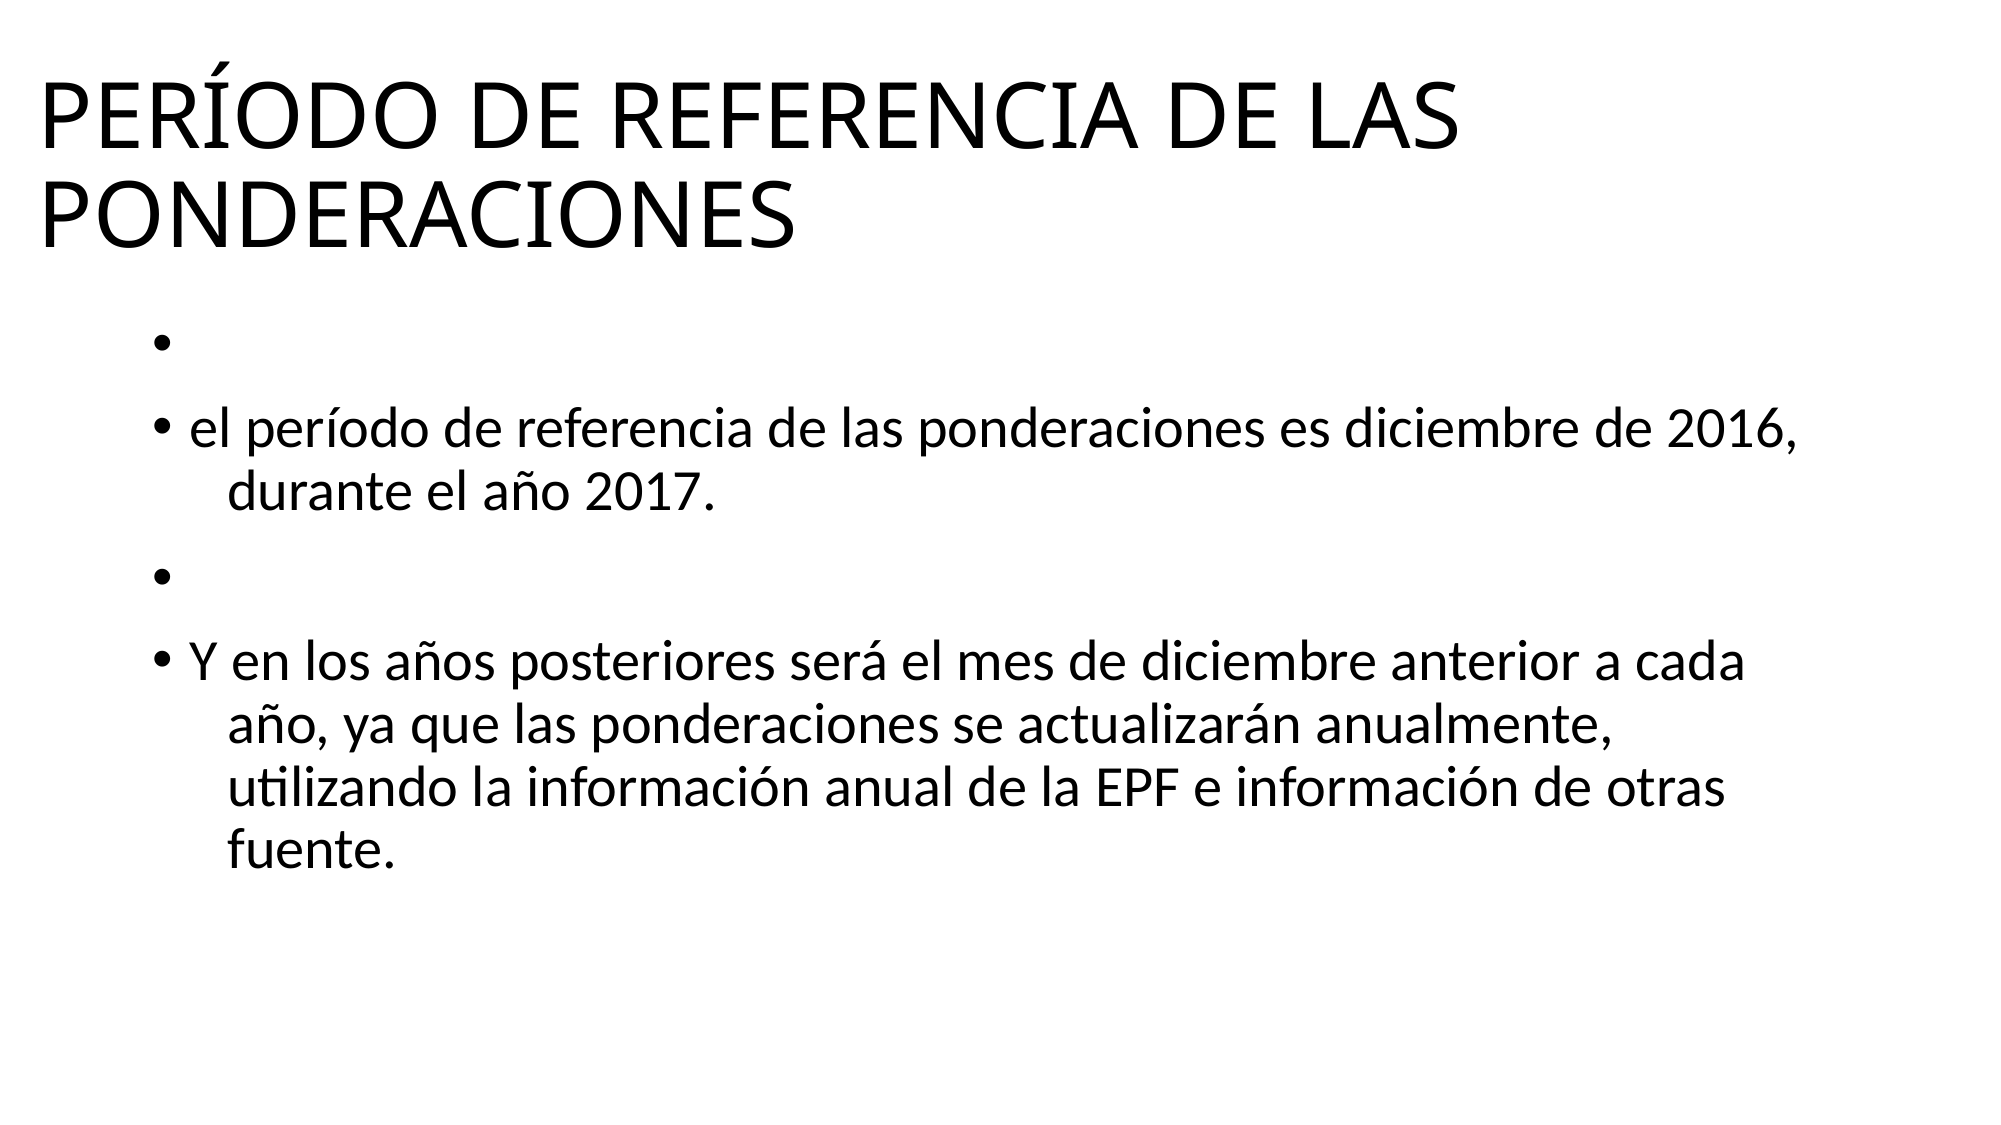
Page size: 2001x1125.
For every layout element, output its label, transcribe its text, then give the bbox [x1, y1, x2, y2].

list el período de referencia de las ponderaciones es diciembre de 2016, durante el año 2017. Y en los años posteriores será el mes de diciembre anterior a cada año, ya que las ponderaciones se actualizarán anualmente, utilizando la información anual de la EPF e información de otras fuente. [137, 299, 1863, 1014]
title PERÍODO DE REFERENCIA DE LAS PONDERACIONES [22, 59, 1978, 278]
